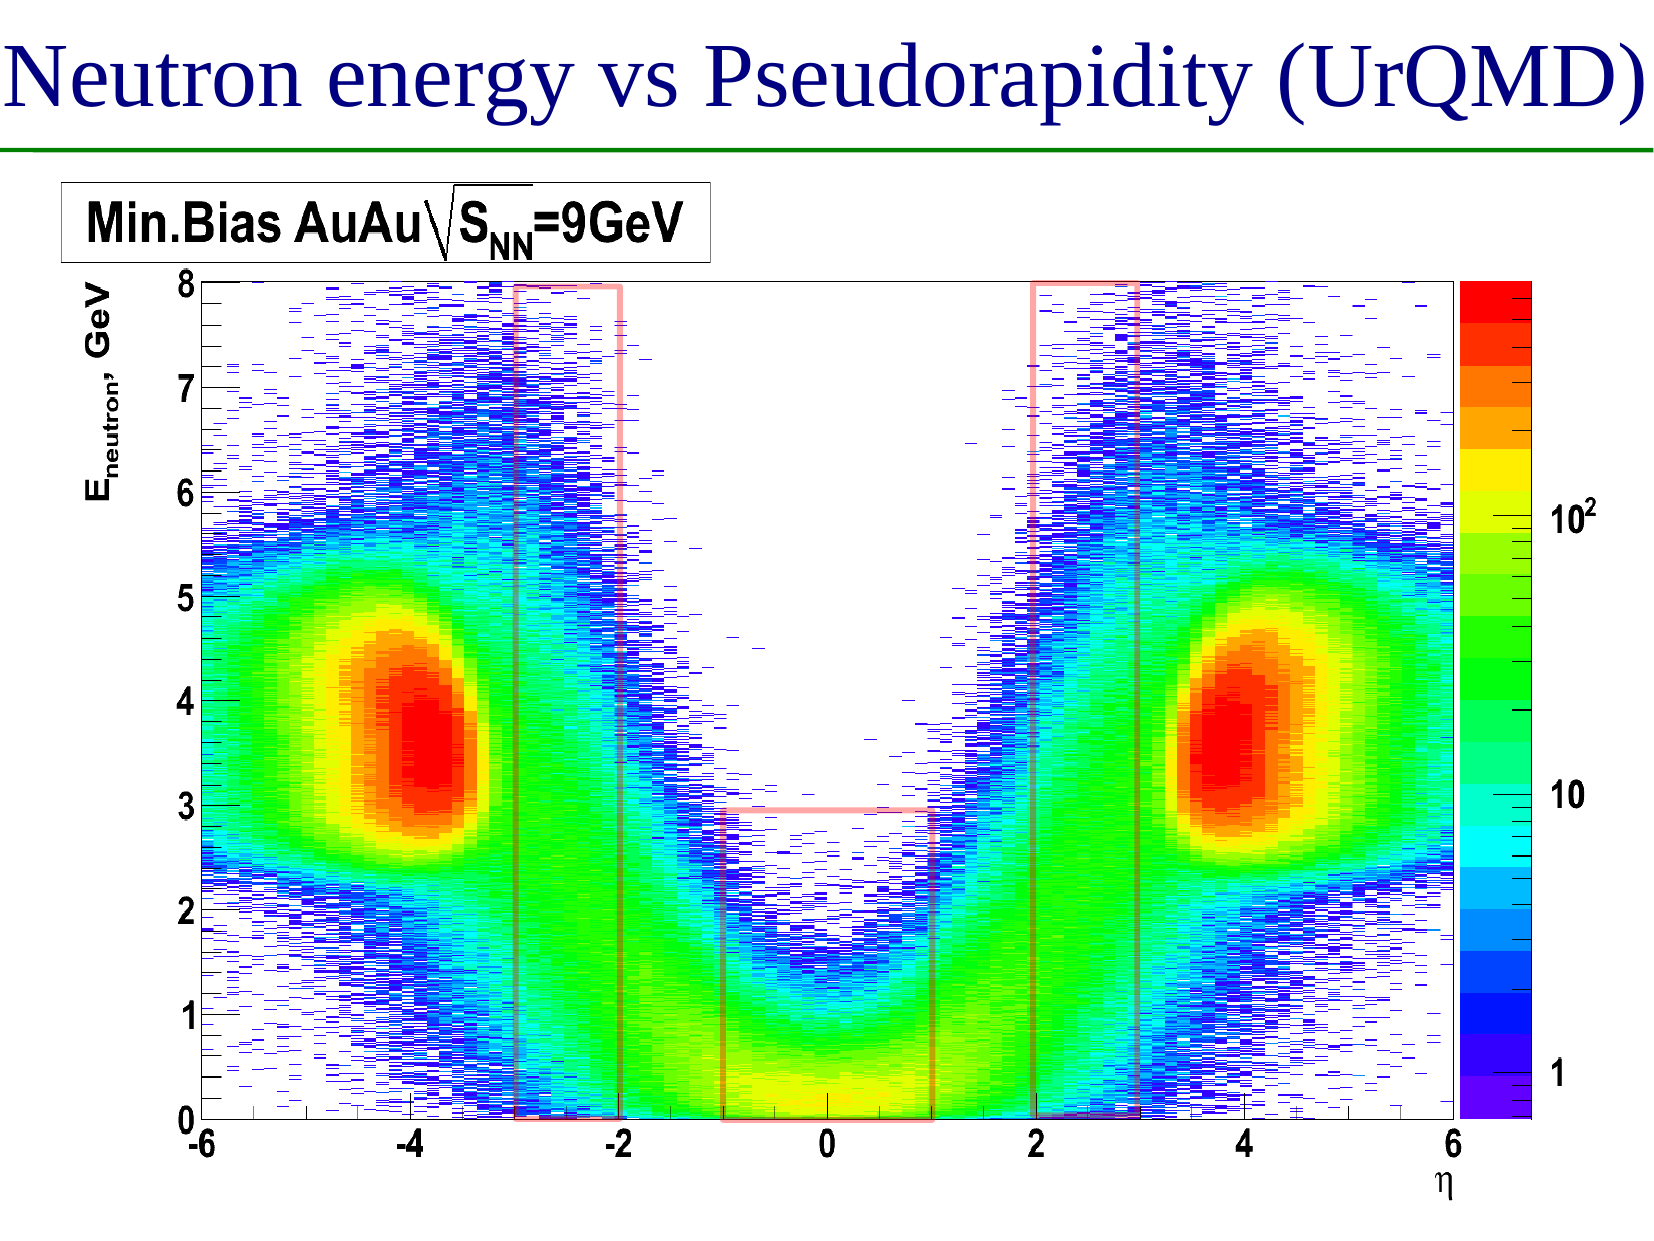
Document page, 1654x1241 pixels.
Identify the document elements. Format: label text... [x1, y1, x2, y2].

title Neutron energy vs Pseudorapidity (UrQMD) [0, 0, 1654, 147]
picture [45, 178, 1609, 1224]
